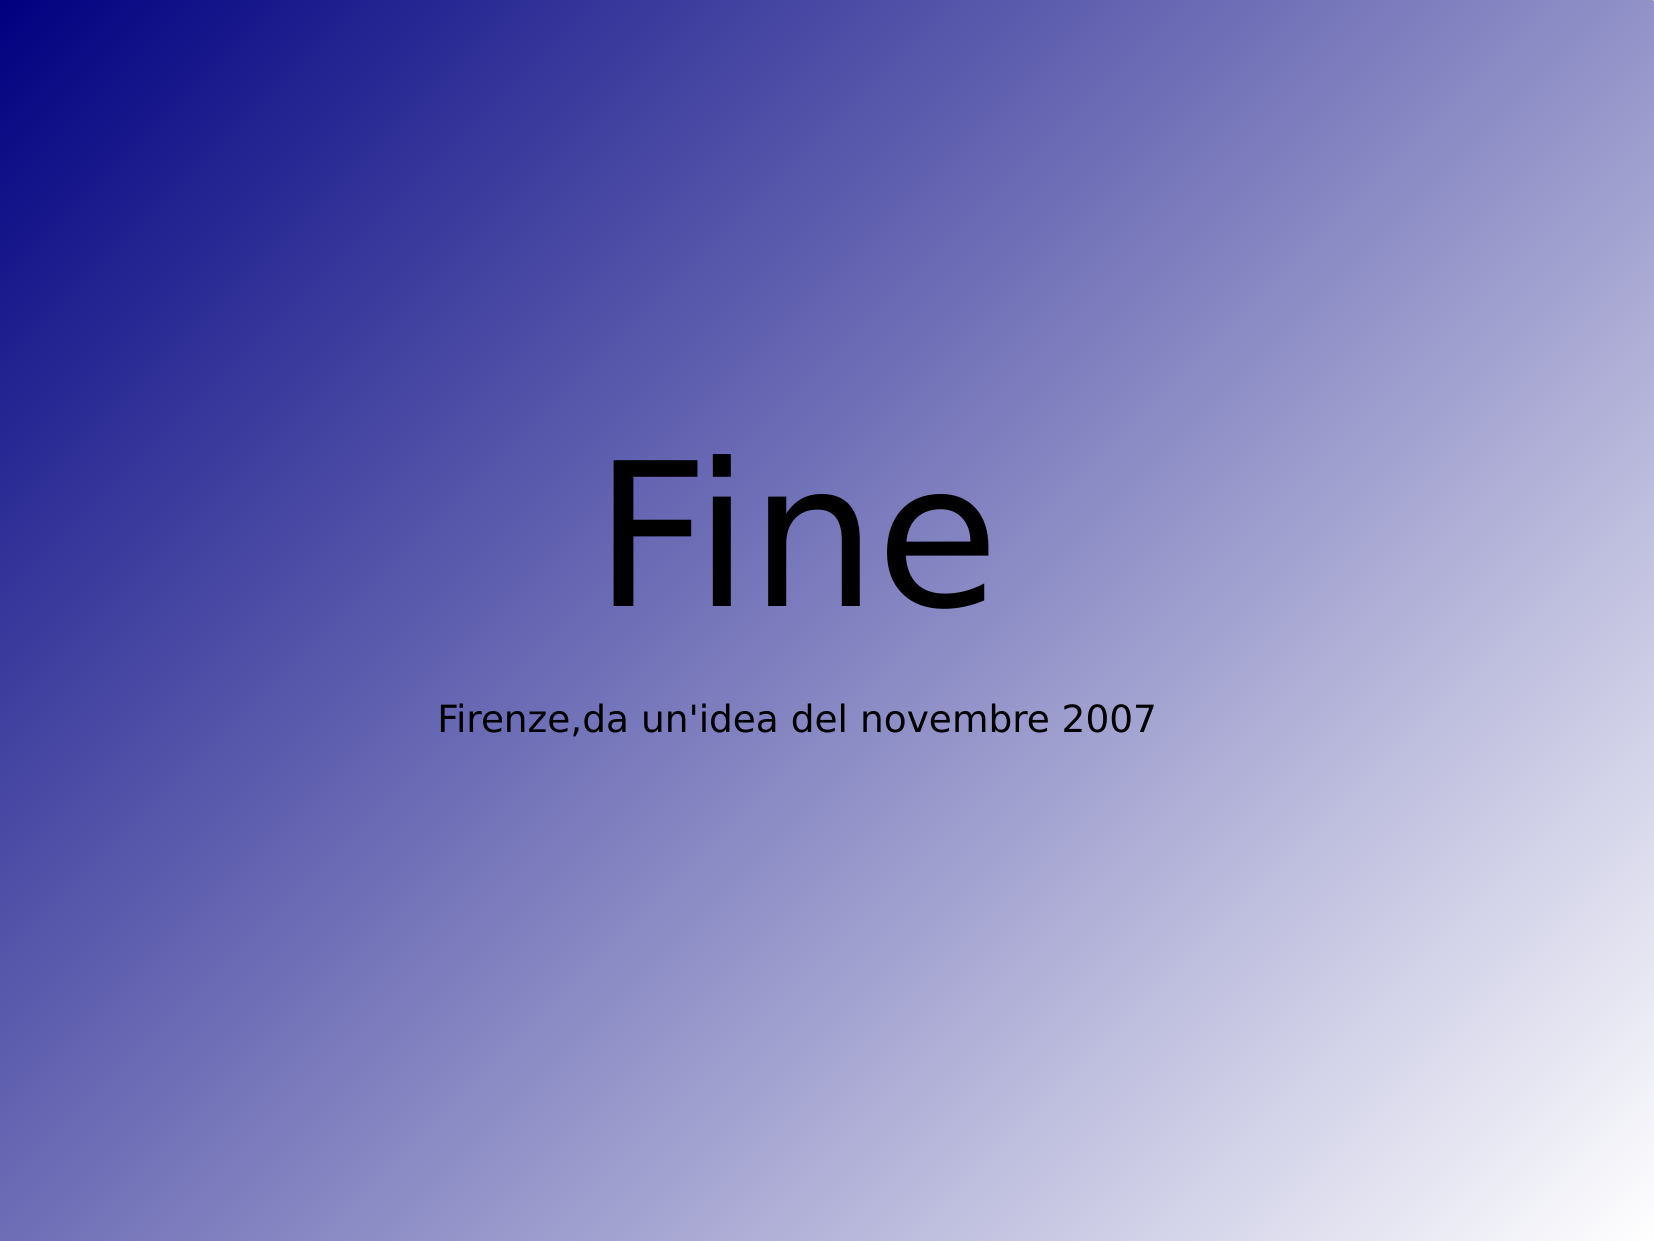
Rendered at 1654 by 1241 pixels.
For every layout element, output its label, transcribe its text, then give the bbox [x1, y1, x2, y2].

text_box Fine Firenze,da un'idea del novembre 2007 [236, 413, 1359, 749]
